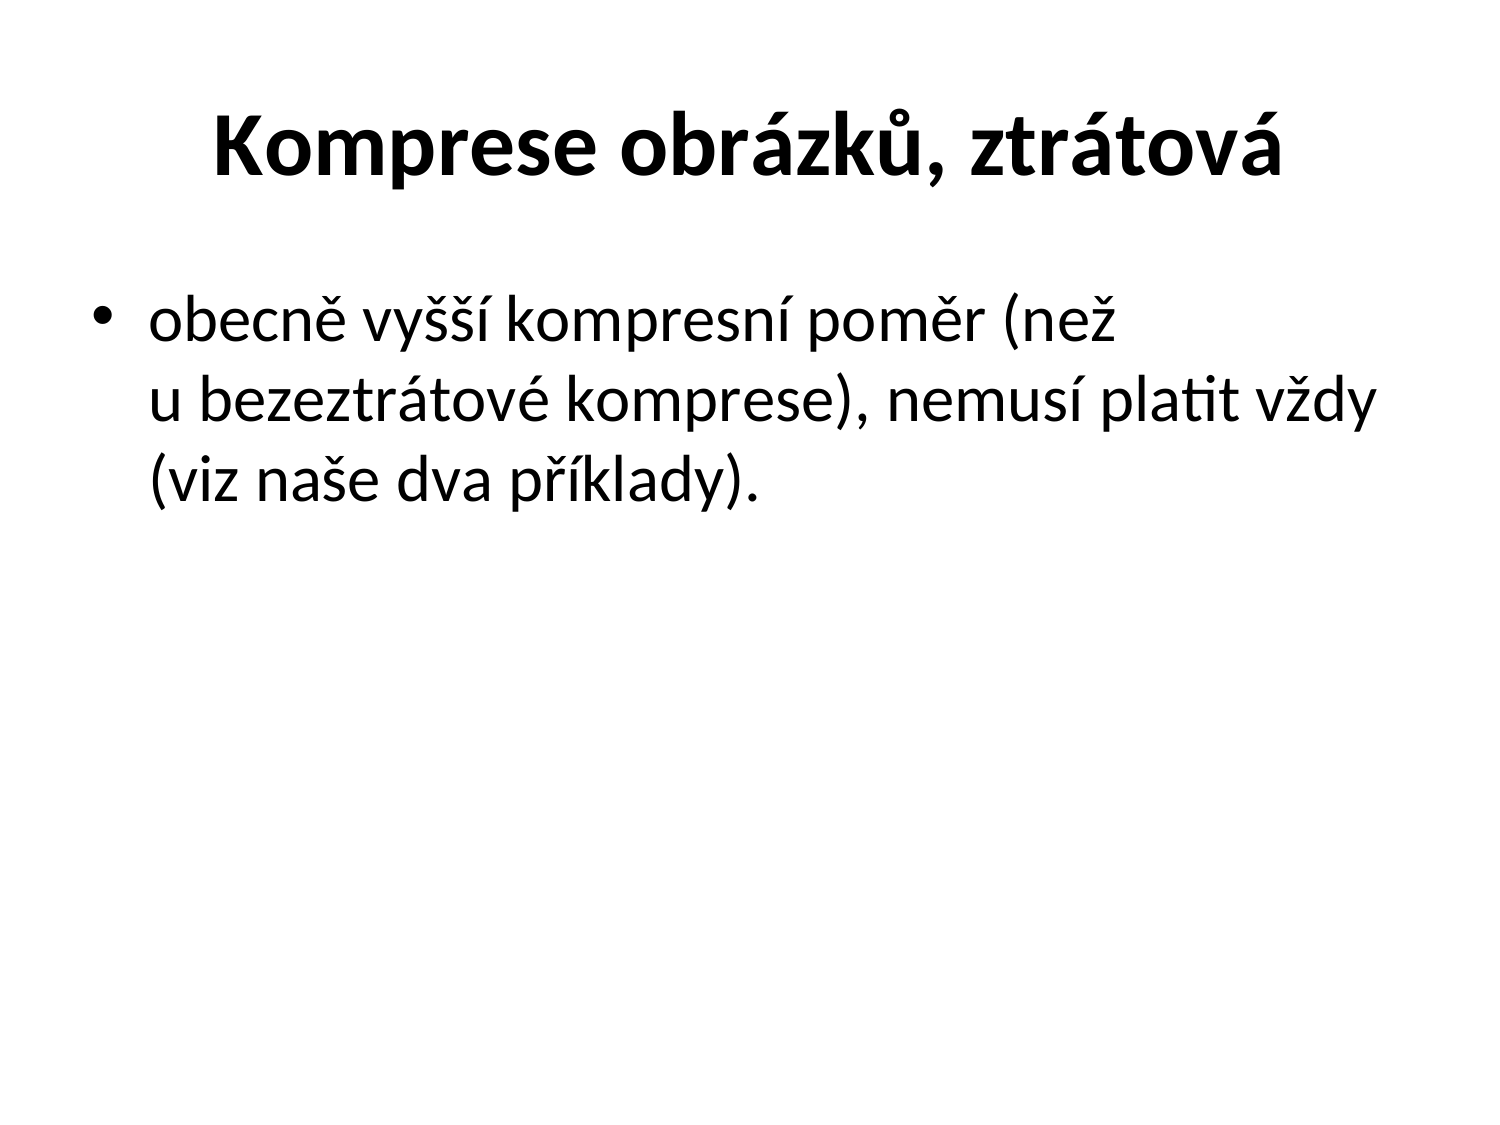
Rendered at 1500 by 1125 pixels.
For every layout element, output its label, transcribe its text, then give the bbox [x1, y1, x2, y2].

list obecně vyšší kompresní poměr (než u bezeztrátové komprese), nemusí platit vždy (viz naše dva příklady). [76, 267, 1427, 1010]
title Komprese obrázků, ztrátová [75, 45, 1426, 233]
